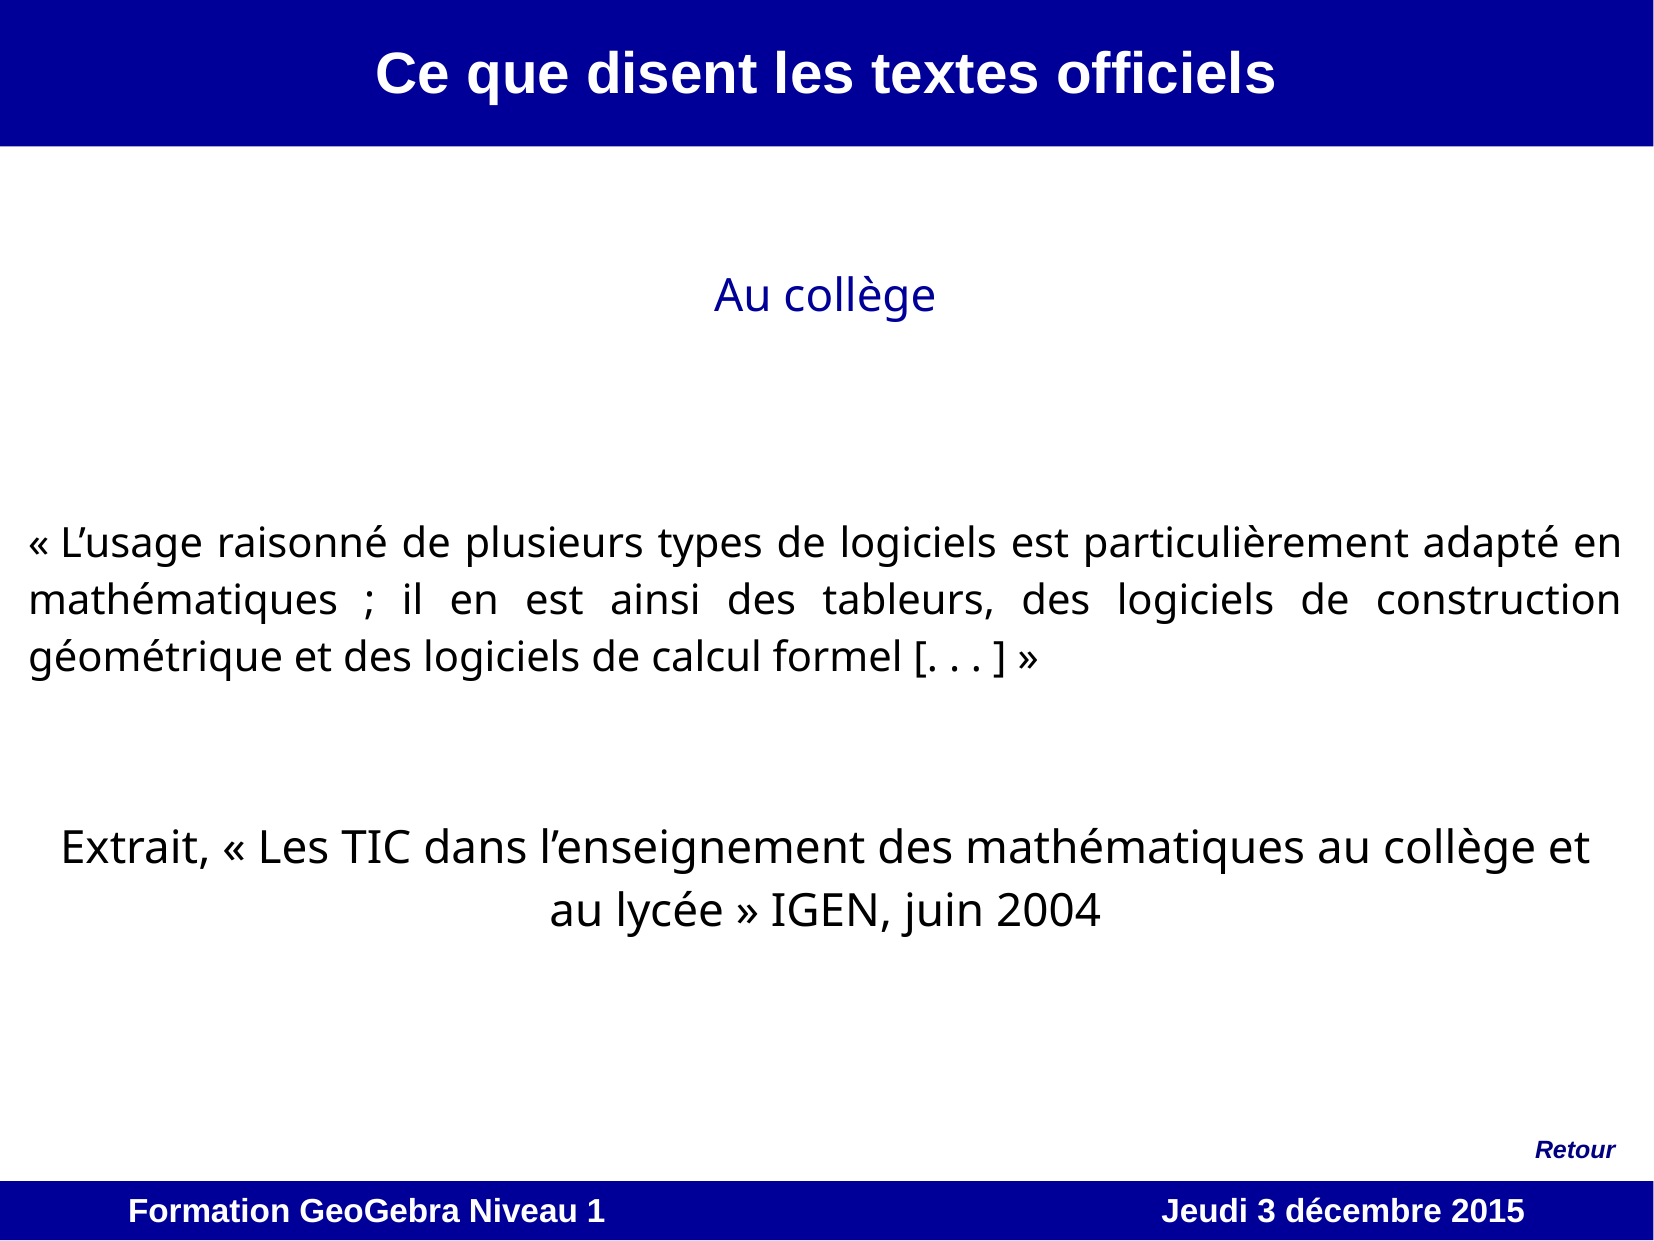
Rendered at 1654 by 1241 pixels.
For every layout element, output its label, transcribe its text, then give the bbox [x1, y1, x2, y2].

subtitle Au collège « L’usage raisonné de plusieurs types de logiciels est particulièrement adapté en mathématiques ; il en est ainsi des tableurs, des logiciels de construction géométrique et des logiciels de calcul formel [. . . ] » Extrait, « Les TIC dans l’enseignement des mathématiques au collège et au lycée » IGEN, juin 2004 [28, 146, 1623, 1181]
text_box Formation GeoGebra Niveau 1 Jeudi 3 décembre 2015 [0, 1181, 1654, 1241]
title Ce que disent les textes officiels [0, 0, 1654, 147]
text_box Retour [1520, 1128, 1637, 1172]
